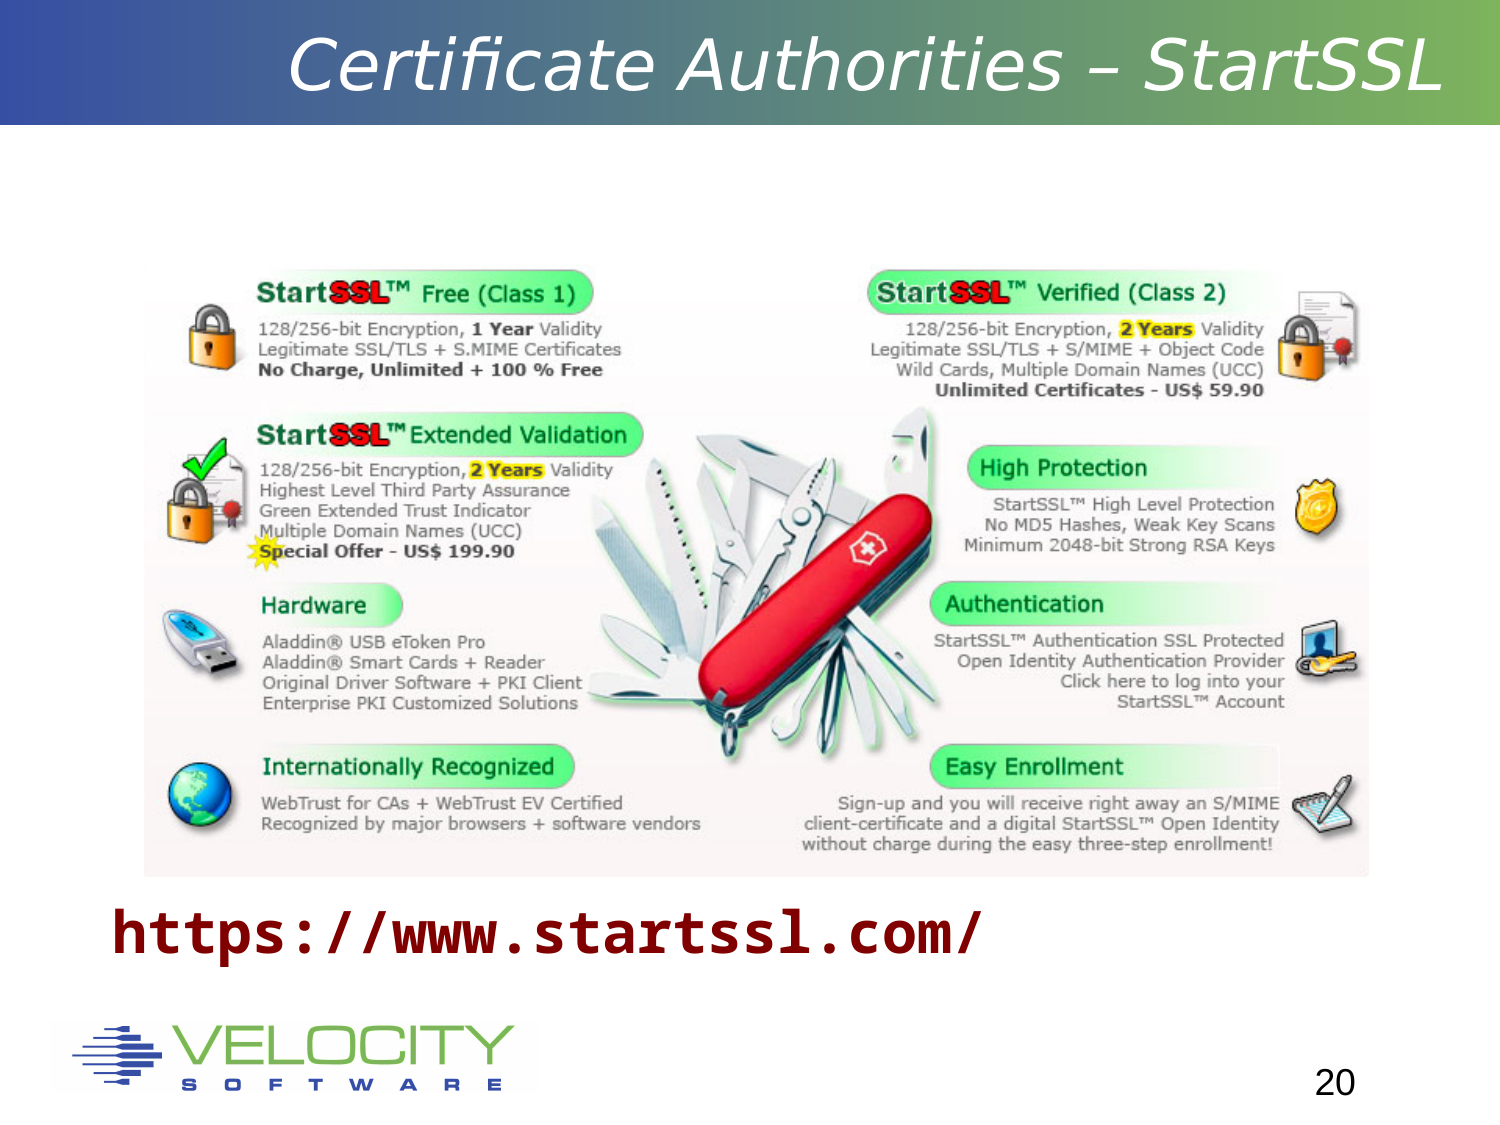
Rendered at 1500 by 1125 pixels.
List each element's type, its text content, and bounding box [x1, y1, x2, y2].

list https://www.startssl.com/ [70, 187, 1438, 973]
picture [50, 1021, 538, 1094]
title Certificate Authorities – StartSSL [62, 12, 1463, 113]
picture [144, 251, 1369, 877]
